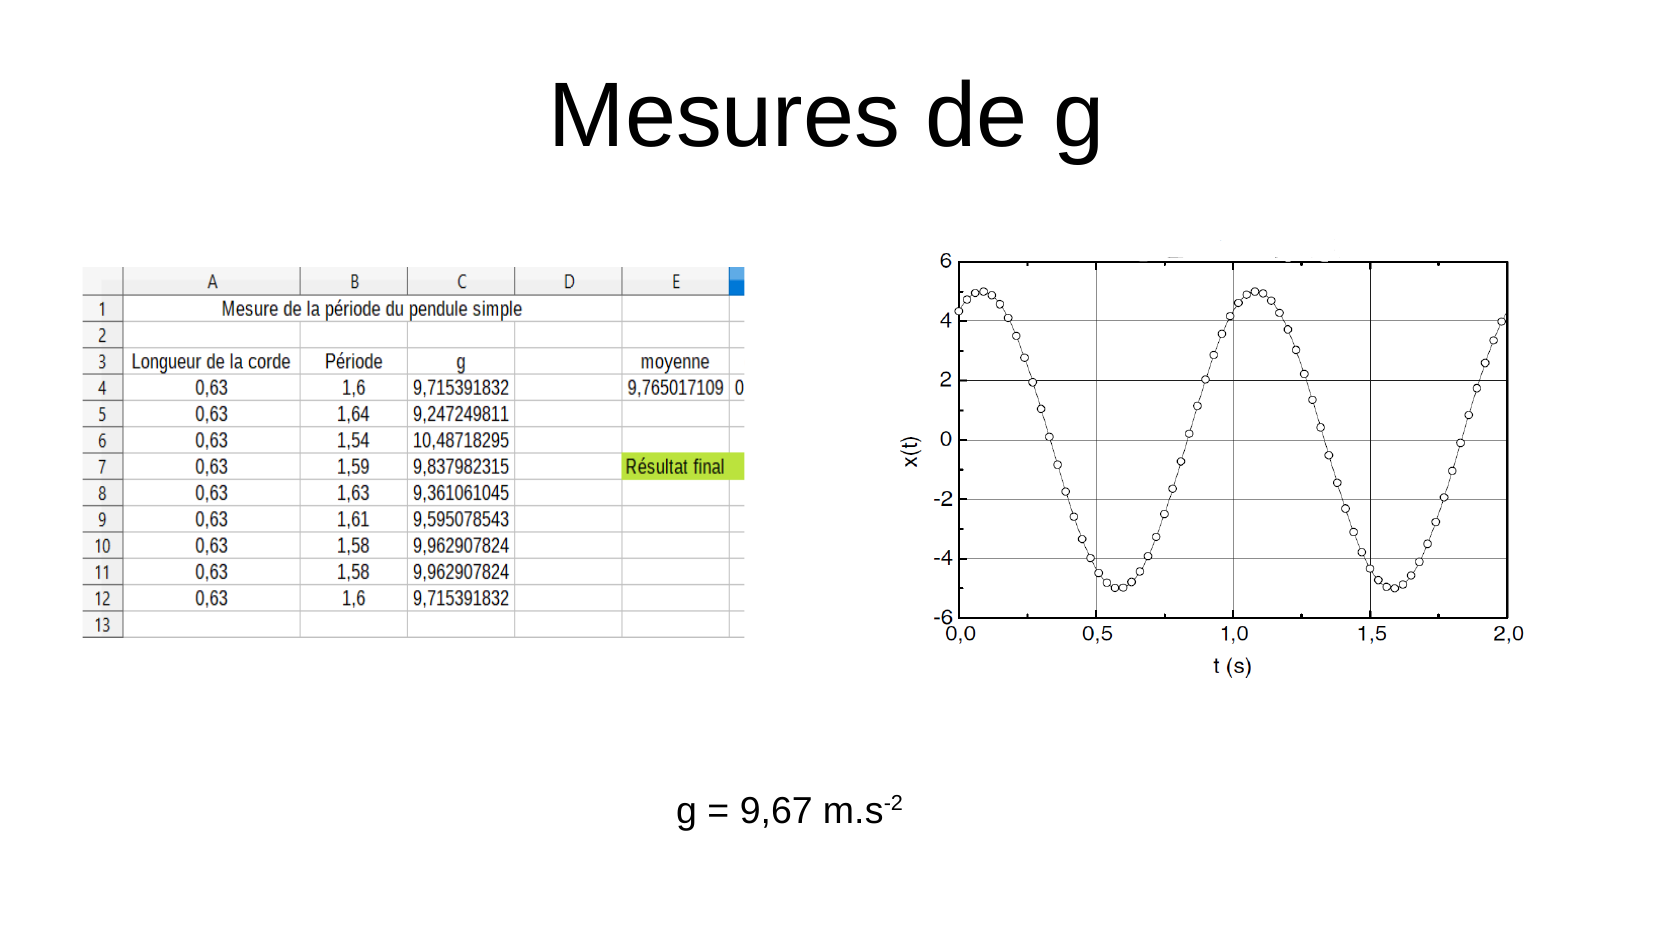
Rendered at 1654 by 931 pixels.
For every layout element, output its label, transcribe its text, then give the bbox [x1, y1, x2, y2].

picture [803, 188, 1595, 697]
title Mesures de g [82, 37, 1571, 193]
picture [82, 267, 745, 638]
text_box g = 9,67 m.s-2 [661, 781, 1229, 839]
